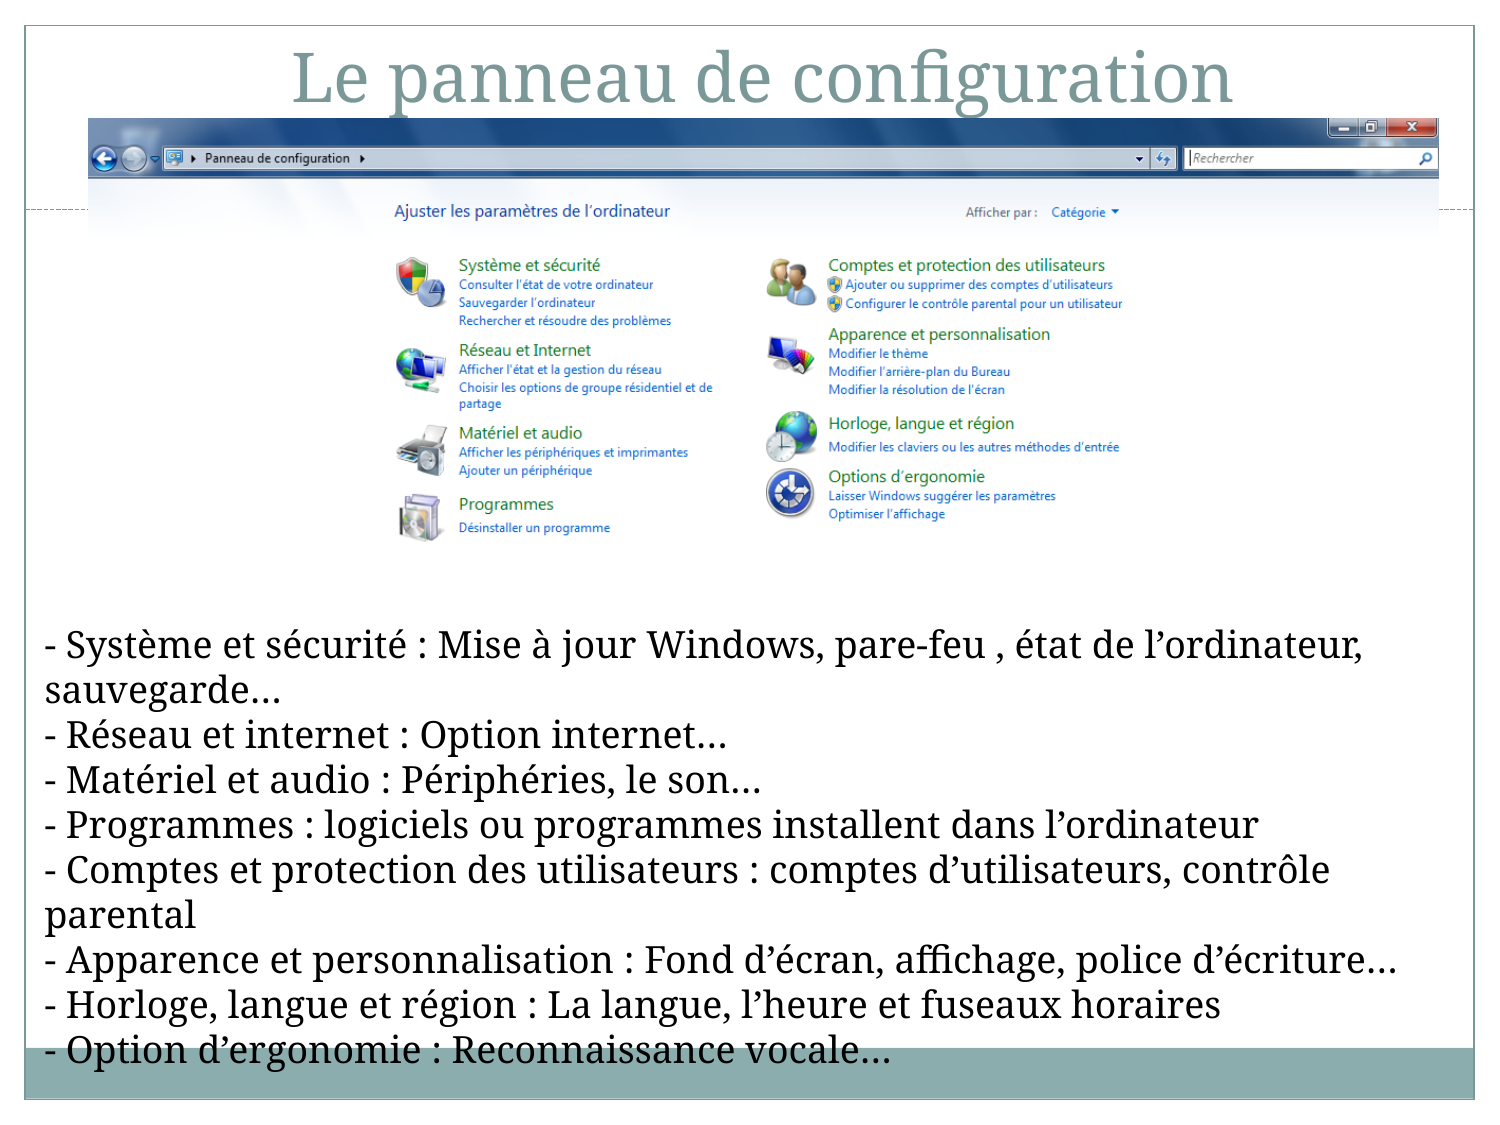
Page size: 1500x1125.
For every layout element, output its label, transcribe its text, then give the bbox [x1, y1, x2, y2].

text_box - Système et sécurité : Mise à jour Windows, pare-feu , état de l’ordinateur, sauvegarde… - Réseau et internet : Option internet… - Matériel et audio : Périphéries, le son… - Programmes : logiciels ou programmes installent dans l’ordinateur - Comptes et protection des utilisateurs : comptes d’utilisateurs, contrôle parental - Apparence et personnalisation : Fond d’écran, affichage, police d’écriture… - Horloge, langue et région : La langue, l’heure et fuseaux horaires - Option d’ergonomie : Reconnaissance vocale… [29, 605, 1424, 1079]
title Le panneau de configuration [88, 19, 1439, 118]
picture [88, 118, 1439, 650]
